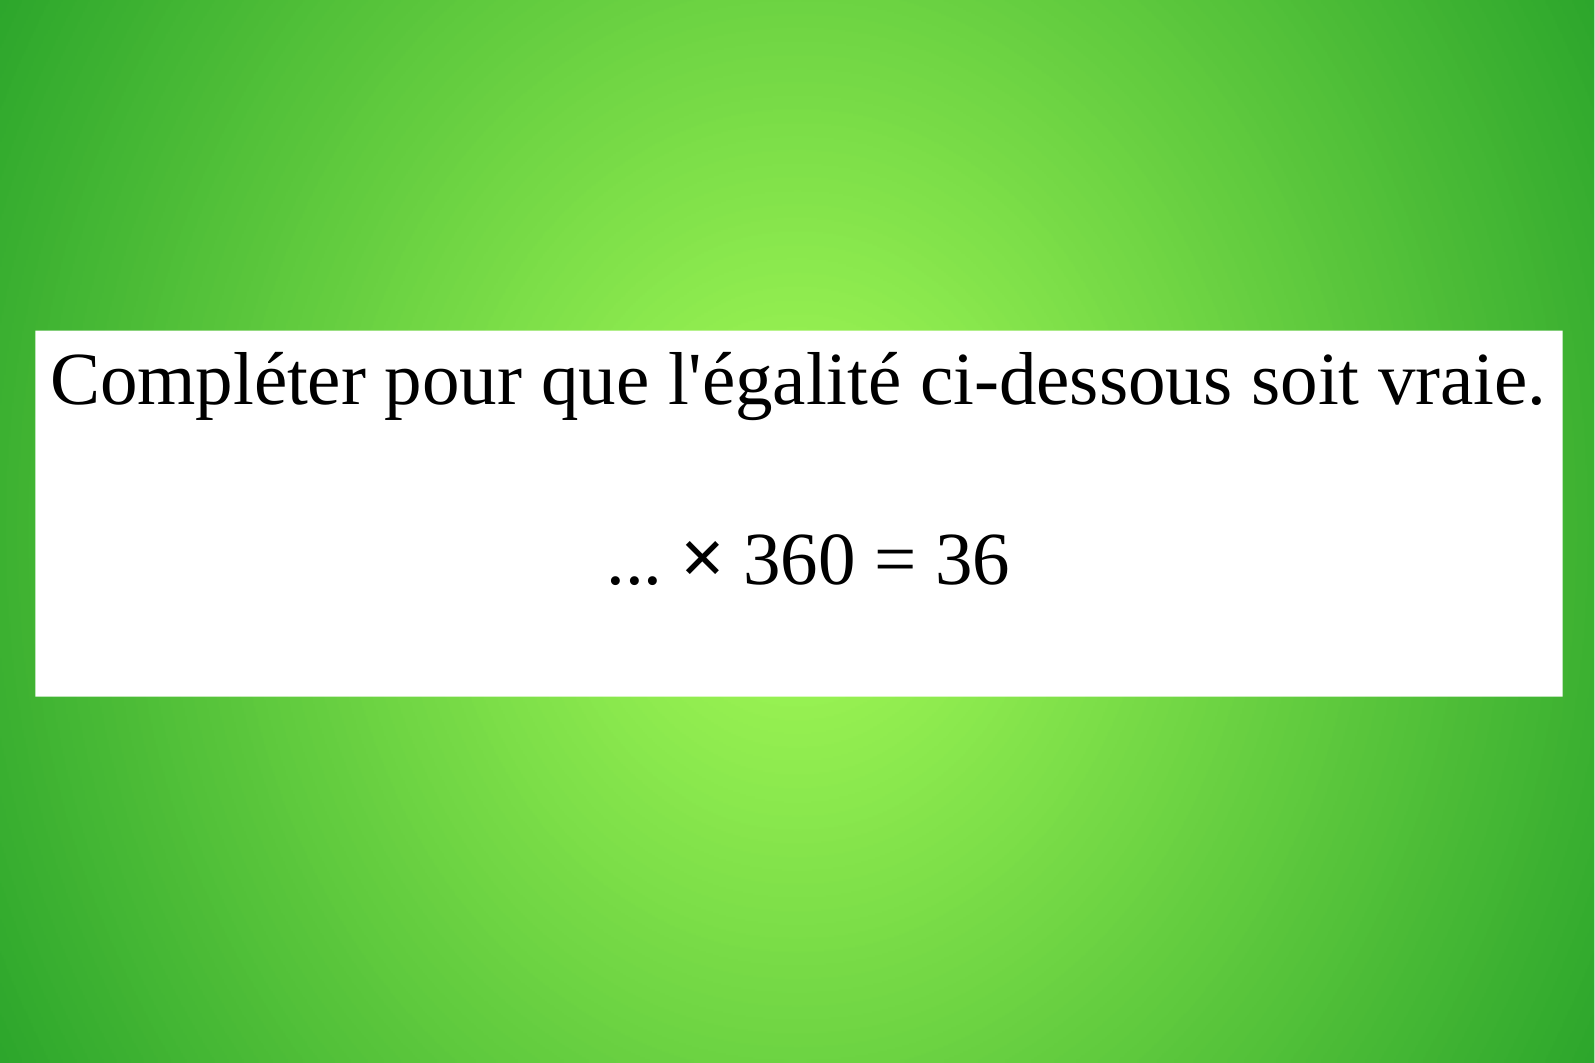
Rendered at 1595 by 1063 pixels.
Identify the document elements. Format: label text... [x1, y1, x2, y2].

text_box Compléter pour que l'égalité ci-dessous soit vraie. ... × 360 = 36 [35, 330, 1563, 695]
picture [0, 0, 1595, 1063]
